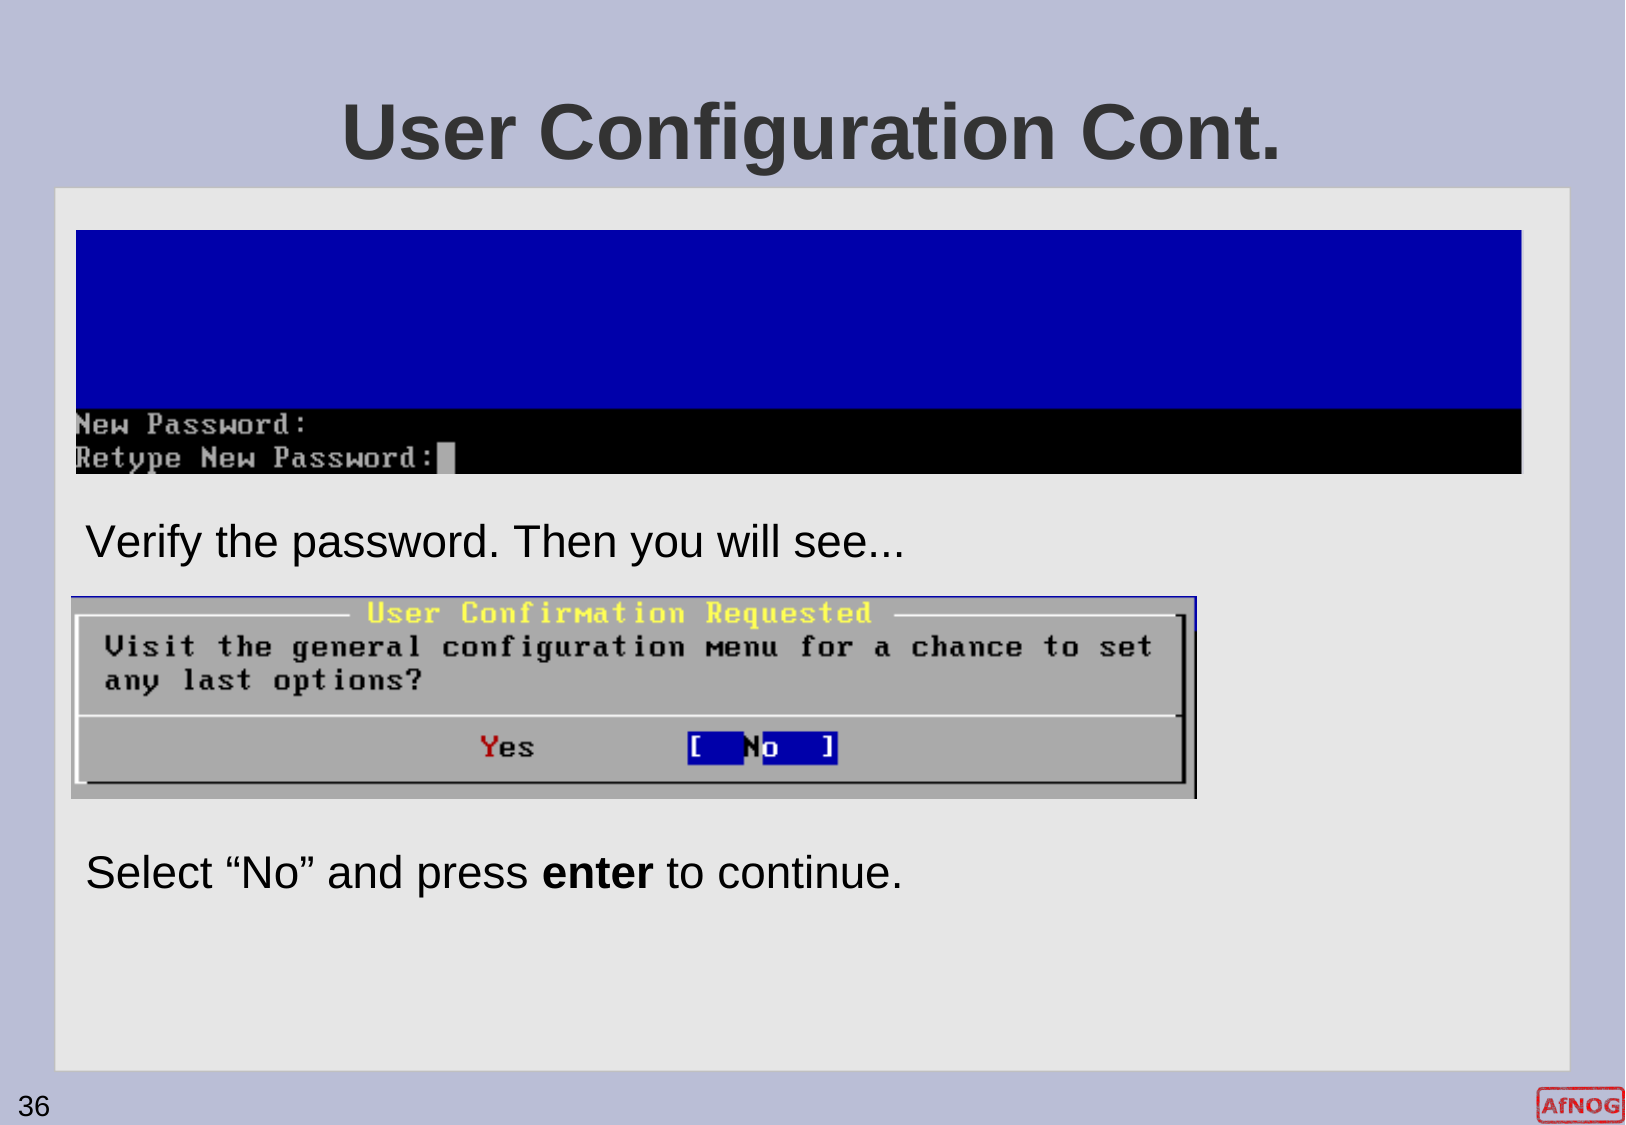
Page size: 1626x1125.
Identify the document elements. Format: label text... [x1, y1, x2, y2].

text_box Select “No” and press enter to continue. [70, 835, 1400, 902]
picture [76, 230, 1524, 474]
text_box Verify the password. Then you will see... [70, 504, 1400, 571]
picture [71, 596, 1197, 799]
text_box User Configuration Cont. [54, 44, 1571, 215]
picture [1535, 1085, 1626, 1125]
